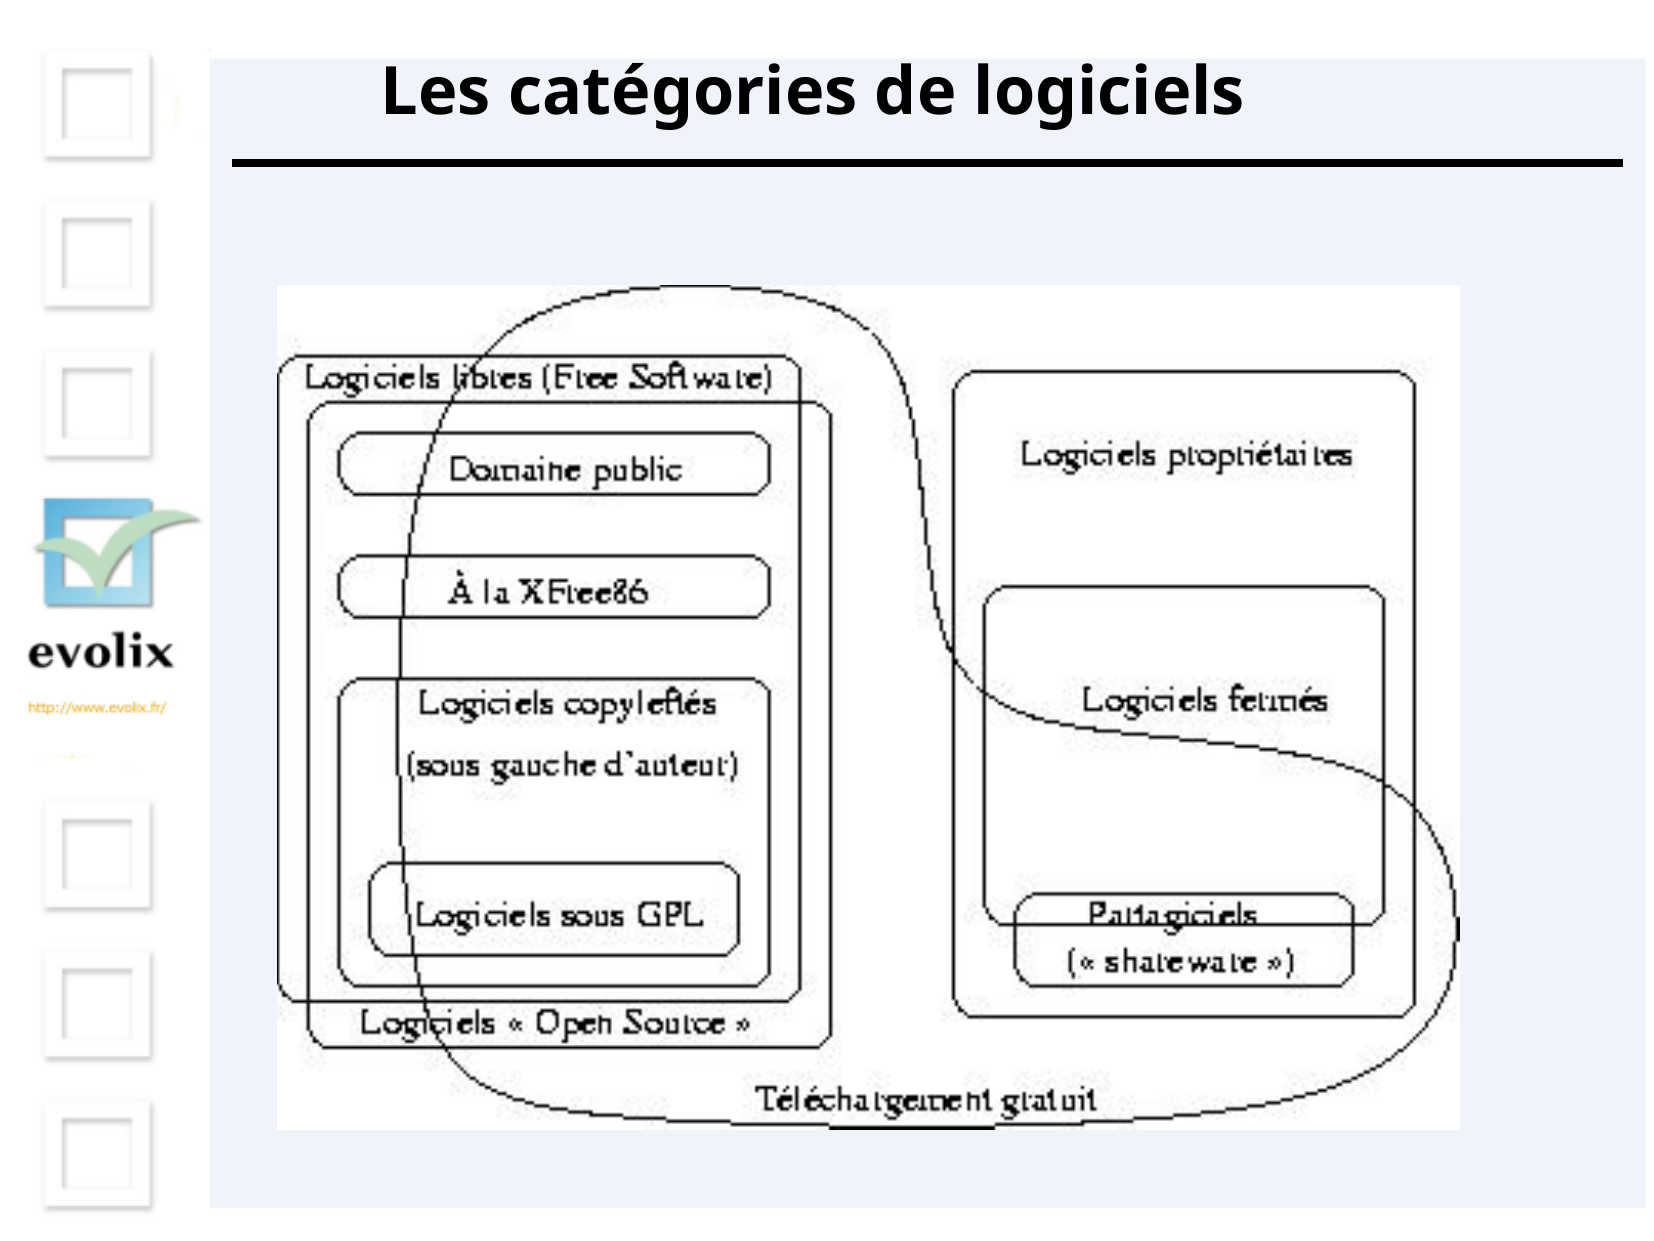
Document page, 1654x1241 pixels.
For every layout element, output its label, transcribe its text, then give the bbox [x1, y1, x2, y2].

title Les catégories de logiciels [22, 27, 1604, 151]
picture [0, 49, 1654, 1218]
